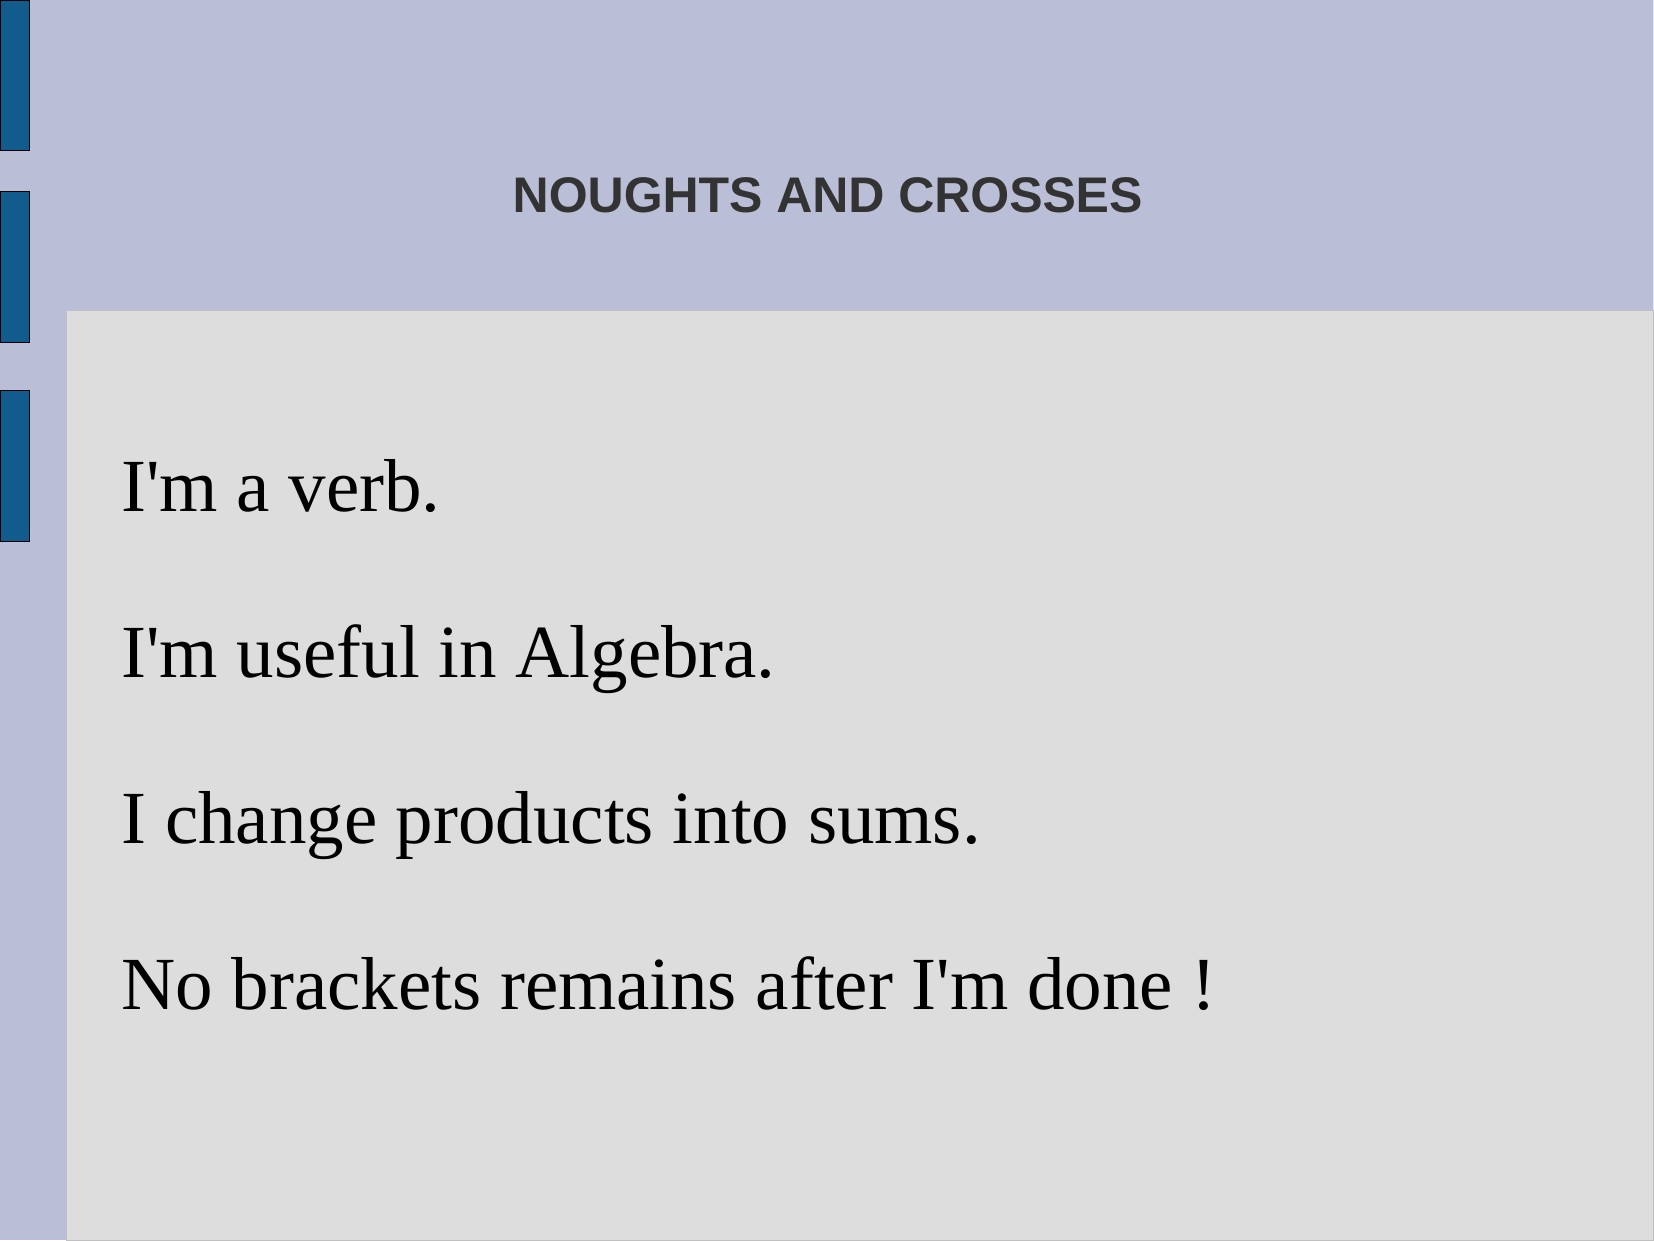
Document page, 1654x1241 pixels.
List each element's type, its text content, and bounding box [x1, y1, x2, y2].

subtitle I'm a verb. I'm useful in Algebra. I change products into sums. No brackets remains after I'm done ! [121, 344, 1534, 1127]
title NOUGHTS AND CROSSES [121, 91, 1534, 299]
